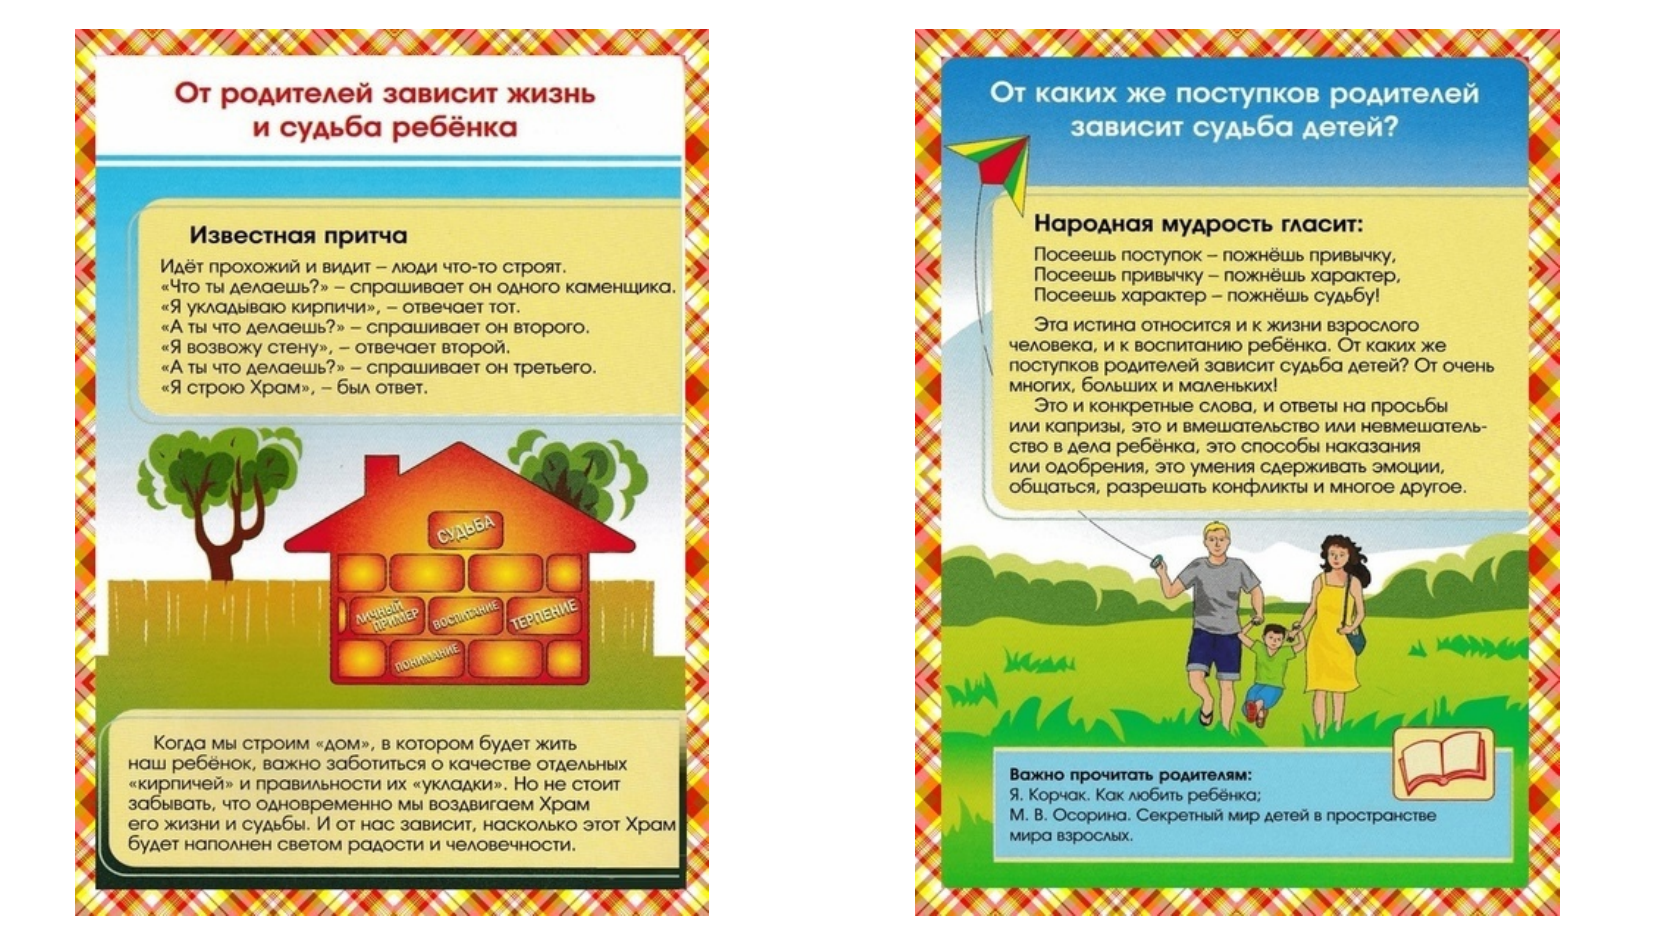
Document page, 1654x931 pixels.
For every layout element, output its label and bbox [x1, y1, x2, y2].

picture [75, 29, 709, 916]
picture [915, 29, 1560, 916]
